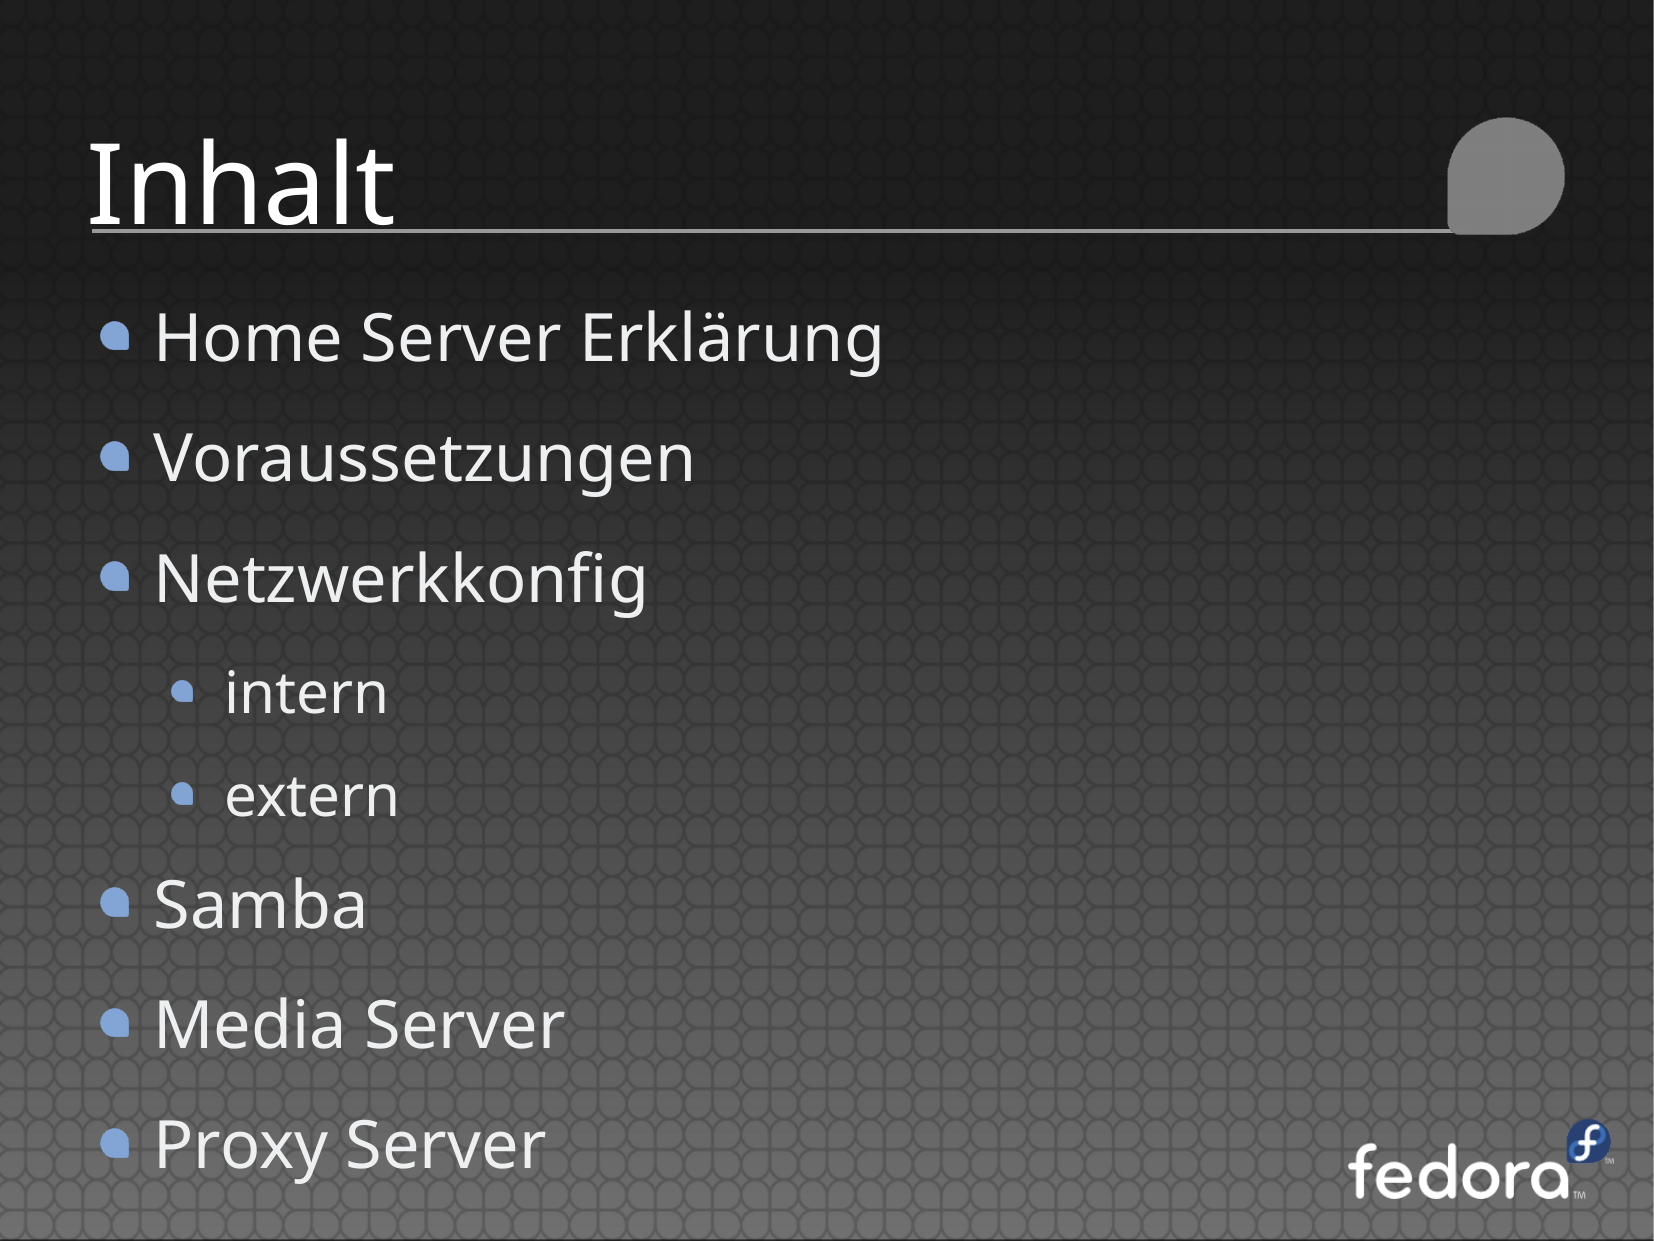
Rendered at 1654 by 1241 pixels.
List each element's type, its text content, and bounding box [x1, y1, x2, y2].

picture [0, 0, 1654, 1241]
list Home Server Erklärung Voraussetzungen Netzwerkkonfig intern extern Samba Media Server Proxy Server [82, 290, 1571, 1109]
title Inhalt [86, 112, 1576, 249]
